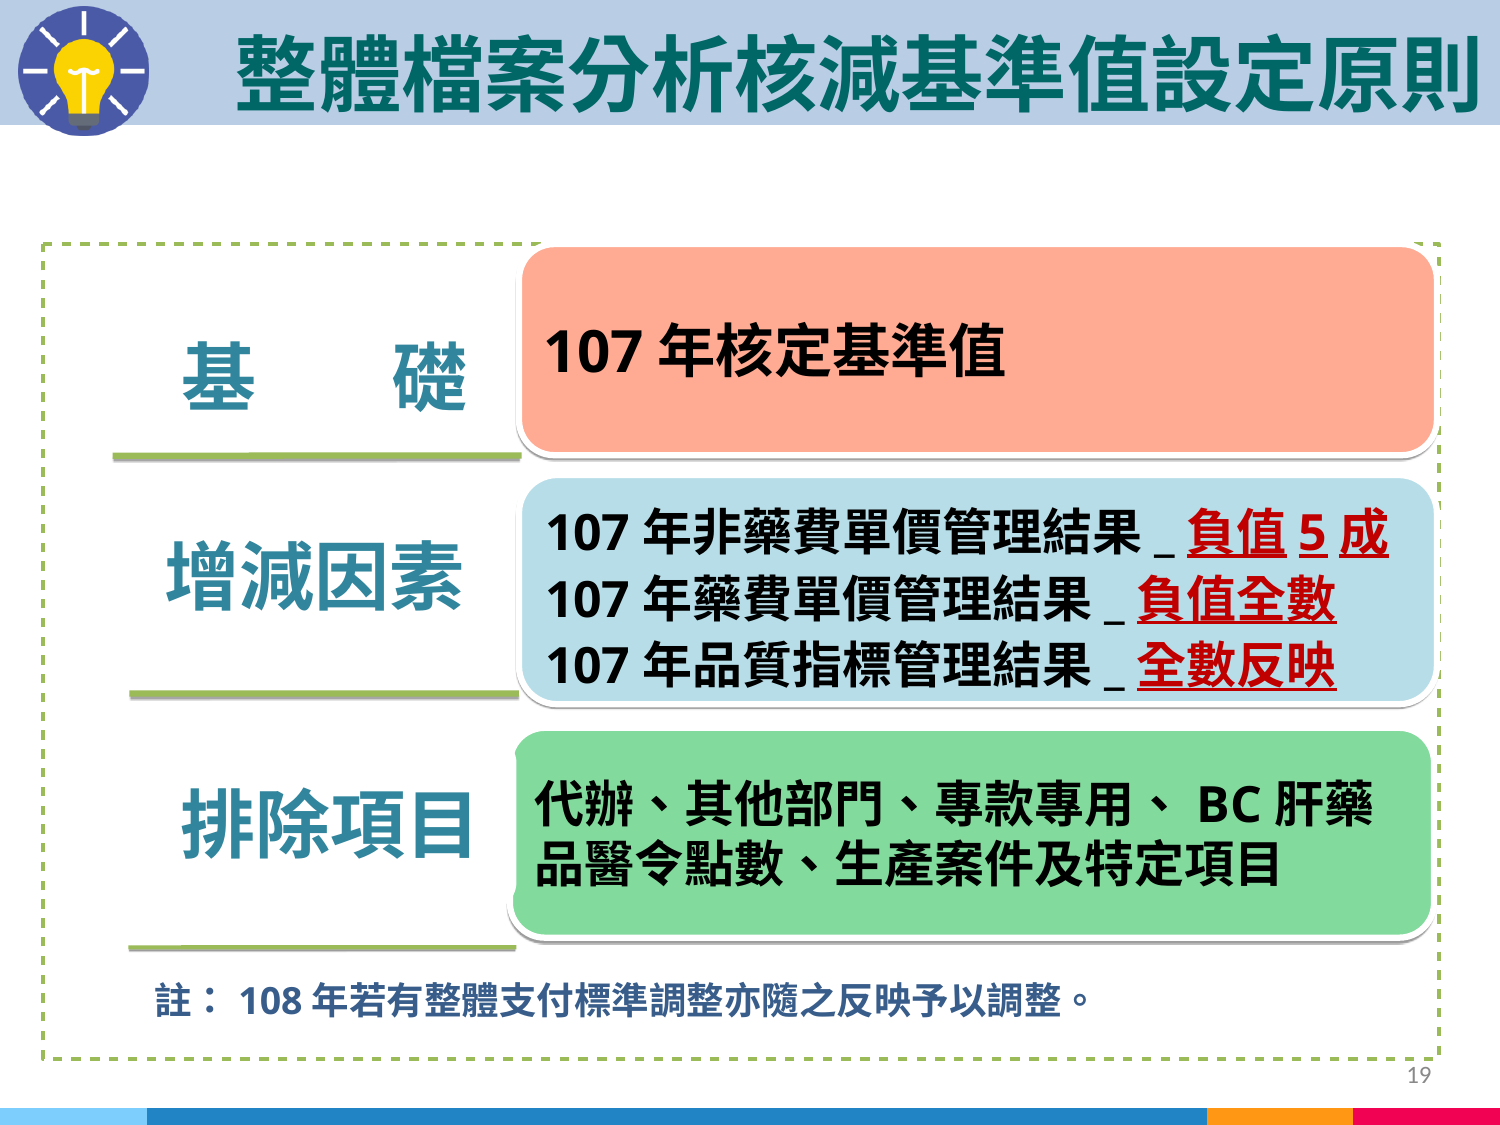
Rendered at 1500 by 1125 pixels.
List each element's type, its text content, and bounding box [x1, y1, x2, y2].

text_box 107年非藥費單價管理結果_負值5成 107年藥費單價管理結果_負值全數 107年品質指標管理結果_全數反映 [518, 474, 1437, 705]
text_box [43, 134, 1439, 1059]
text_box 107年核定基準值 [518, 244, 1437, 456]
text_box 註：108年若有整體支付標準調整亦隨之反映予以調整。 [139, 969, 1339, 1030]
text_box 基 礎 [139, 287, 511, 465]
picture [18, 6, 149, 137]
text_box 代辦、其他部門、專款專用、BC肝藥品醫令點數、生產案件及特定項目 [509, 727, 1435, 938]
text_box 排除項目 [145, 733, 517, 912]
text_box 增減因素 [129, 501, 501, 647]
text_box <編號> [1391, 1043, 1482, 1113]
title 整體檔案分析核減基準值設定原則 [219, 10, 1500, 134]
